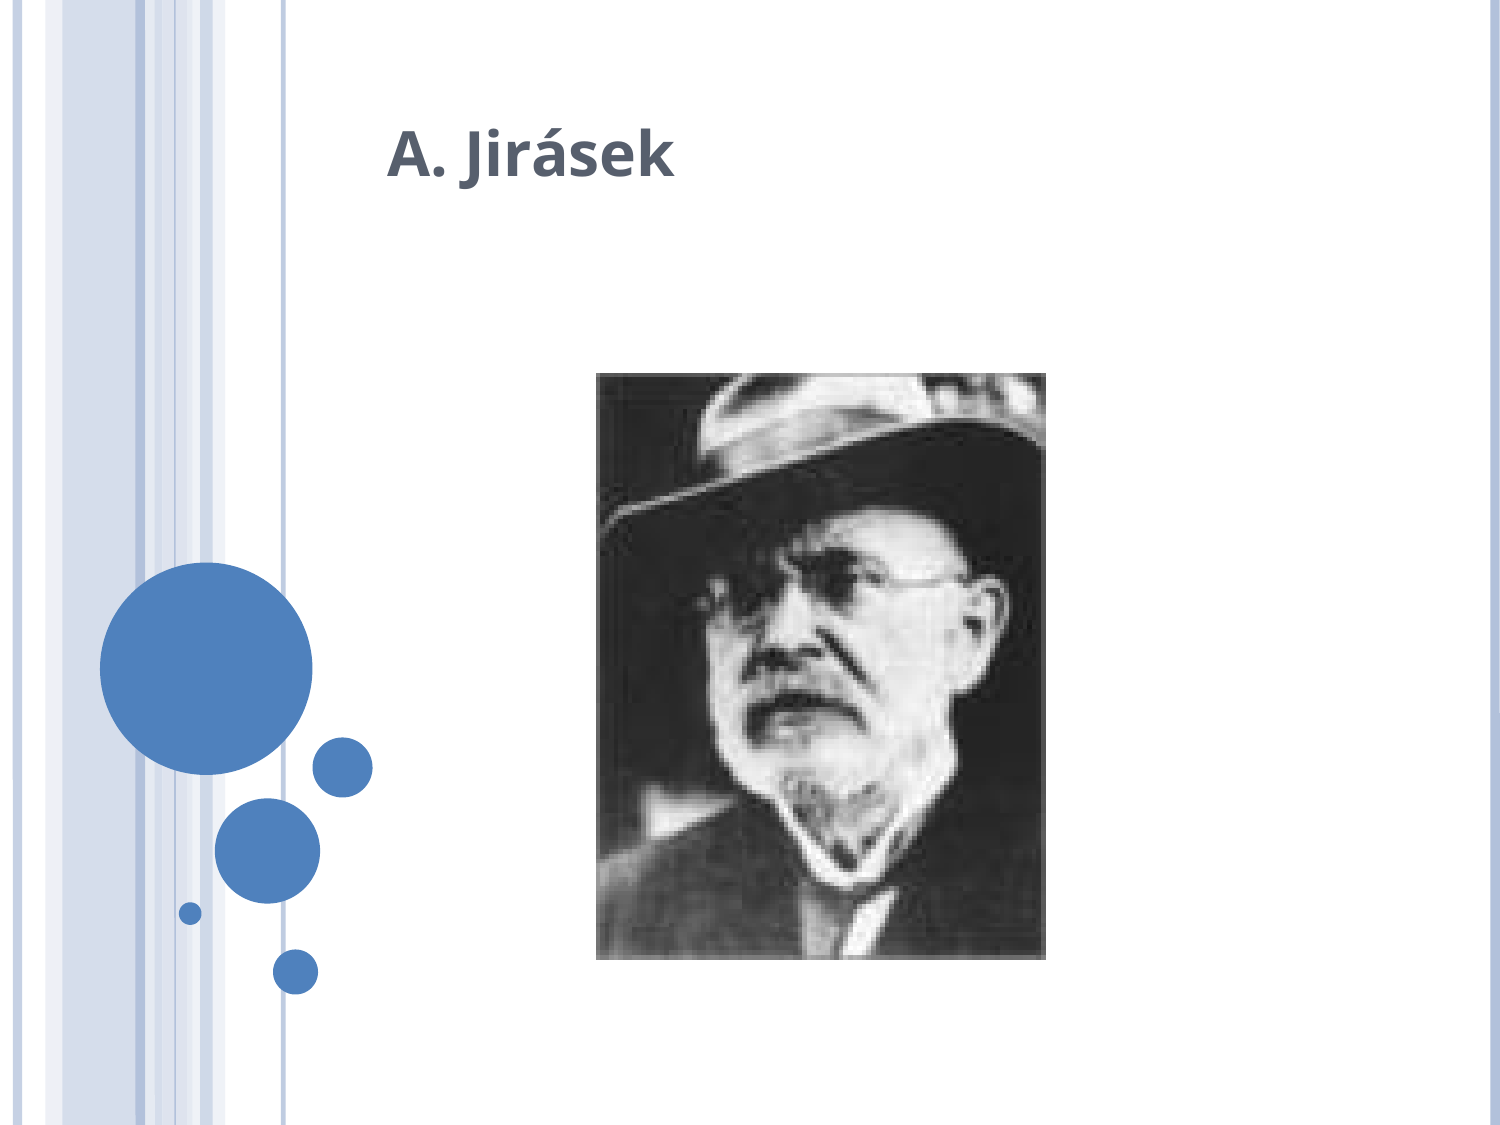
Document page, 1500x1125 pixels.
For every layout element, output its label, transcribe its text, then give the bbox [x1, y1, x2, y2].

picture [596, 373, 1046, 960]
title A. Jirásek [371, 66, 1385, 197]
